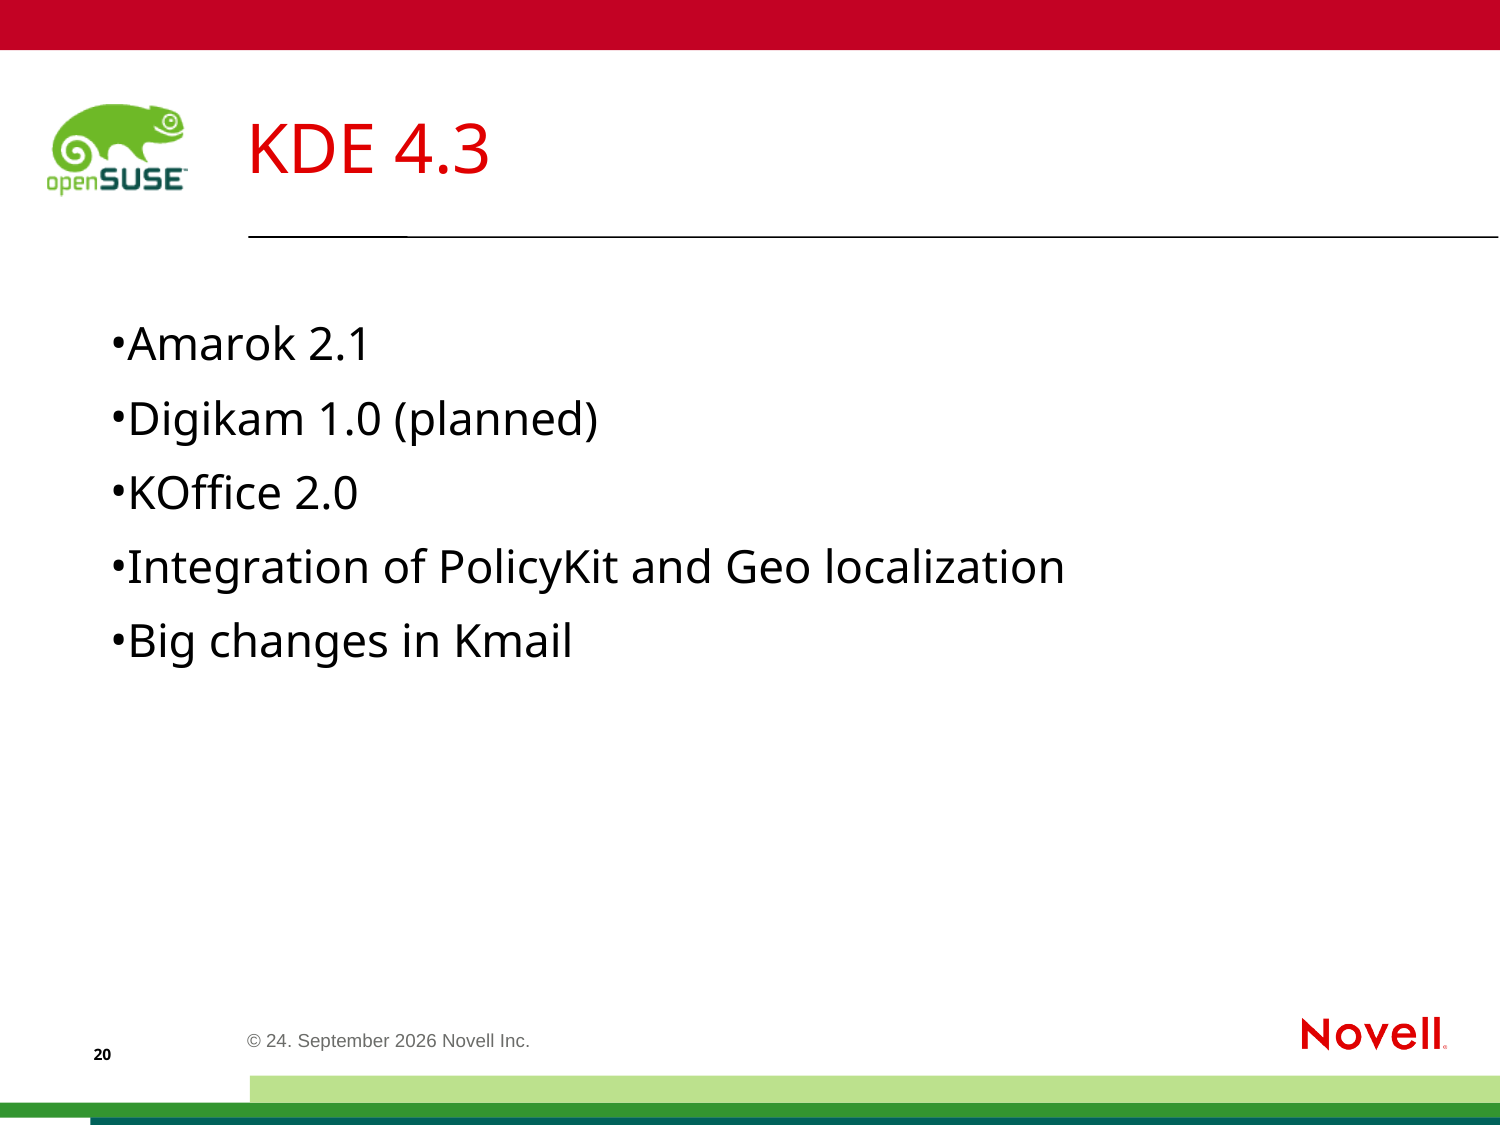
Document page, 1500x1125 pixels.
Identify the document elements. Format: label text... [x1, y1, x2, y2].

picture [1295, 1011, 1453, 1056]
picture [47, 104, 188, 197]
list Amarok 2.1 Digikam 1.0 (planned) KOffice 2.0 Integration of PolicyKit and Geo localization Big changes in Kmail [110, 312, 1391, 1022]
title KDE 4.3 [246, 68, 1409, 231]
